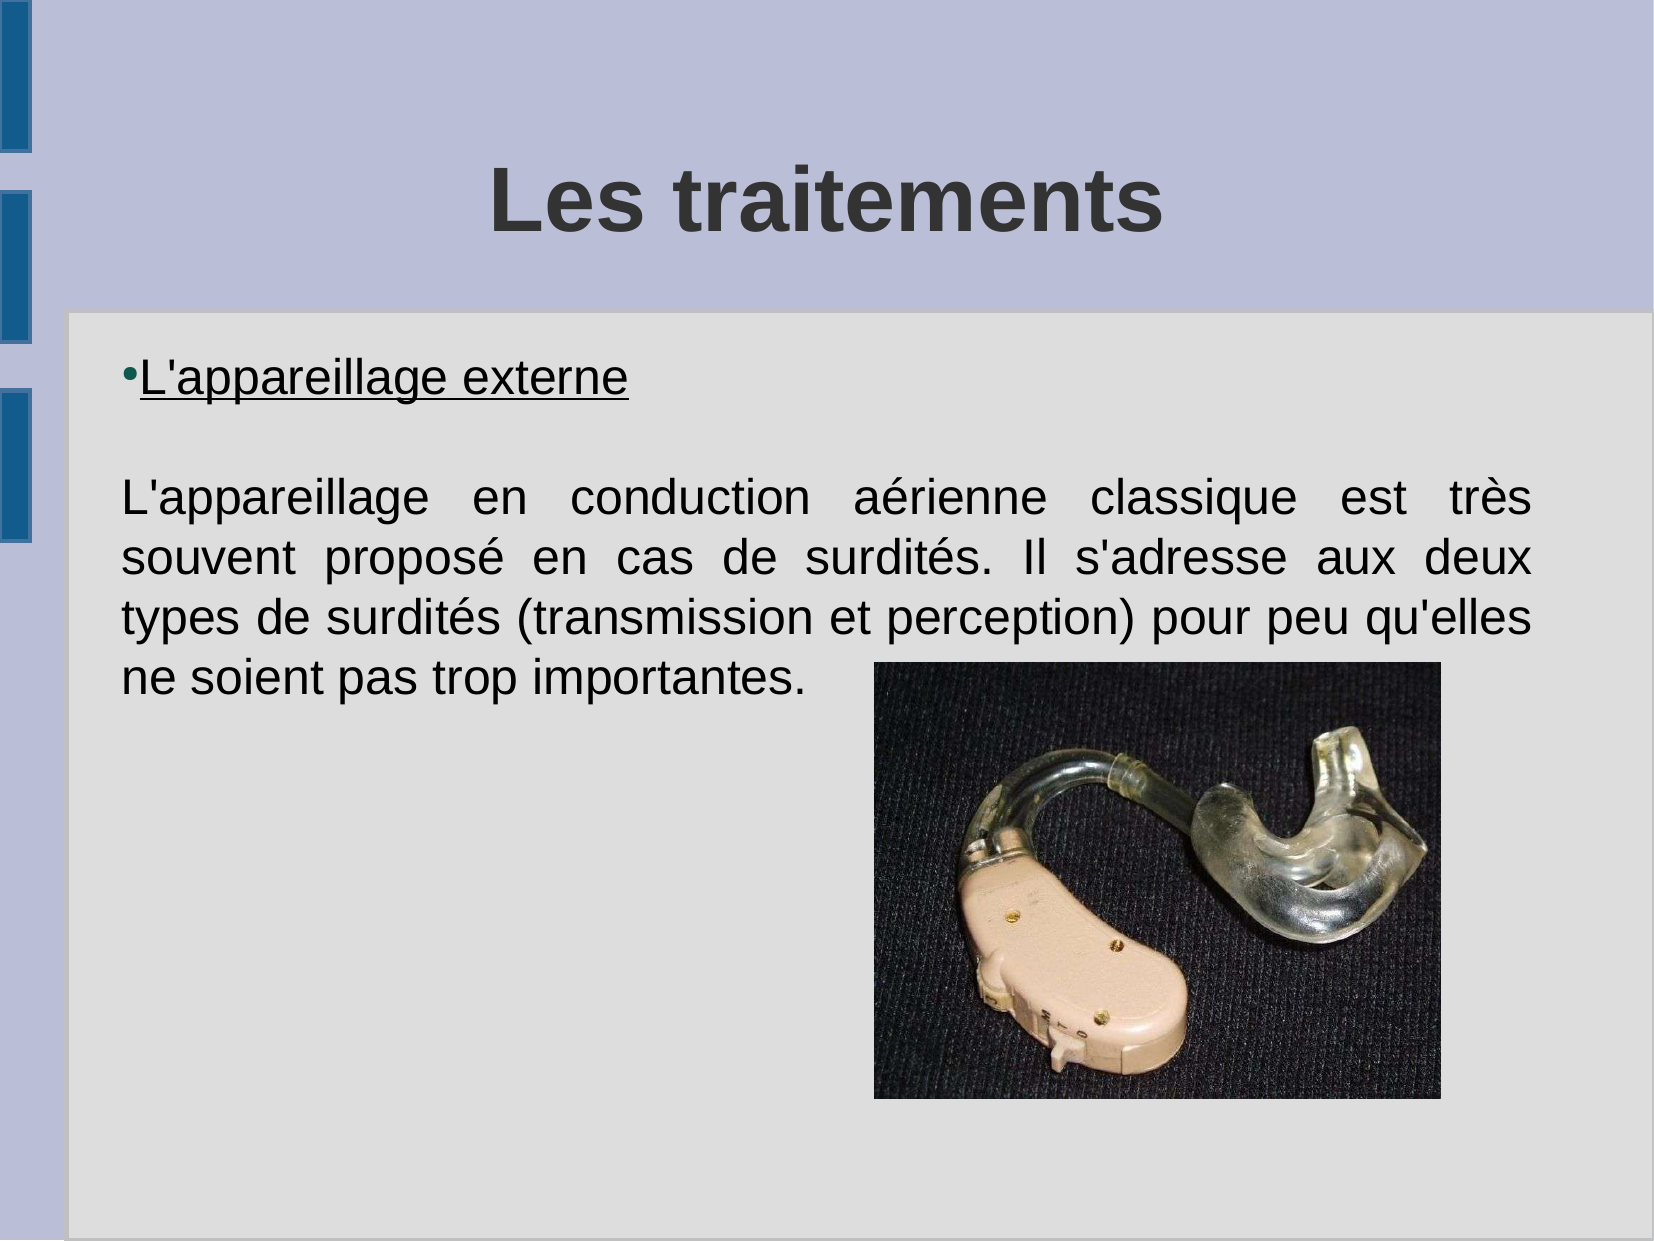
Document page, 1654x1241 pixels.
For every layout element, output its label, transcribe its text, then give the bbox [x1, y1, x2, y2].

list L'appareillage externe L'appareillage en conduction aérienne classique est très souvent proposé en cas de surdités. Il s'adresse aux deux types de surdités (transmission et perception) pour peu qu'elles ne soient pas trop importantes. [121, 344, 1534, 1127]
picture [874, 662, 1441, 1099]
title Les traitements [121, 91, 1534, 299]
